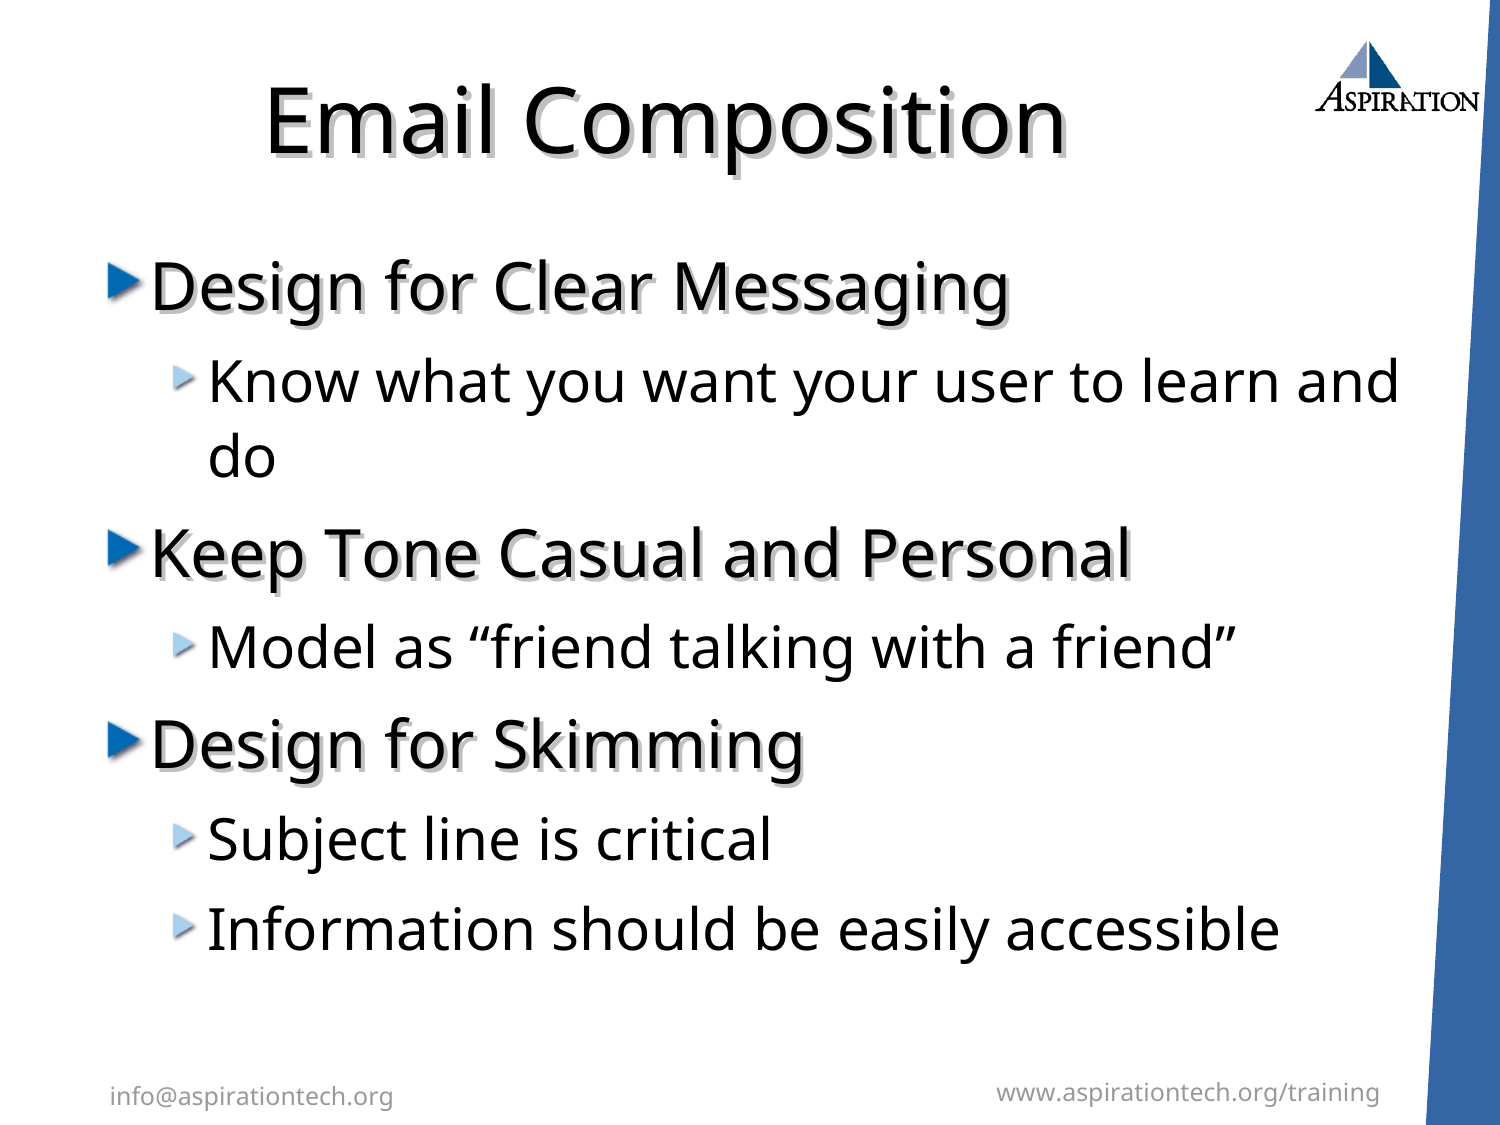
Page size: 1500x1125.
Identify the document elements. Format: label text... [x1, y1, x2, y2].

picture [171, 910, 200, 944]
list Design for Clear Messaging Know what you want your user to learn and do Keep Tone Casual and Personal Model as “friend talking with a friend” Design for Skimming Subject line is critical Information should be easily accessible [49, 238, 1447, 892]
title Email Composition [49, 19, 1284, 206]
picture [1315, 41, 1480, 120]
